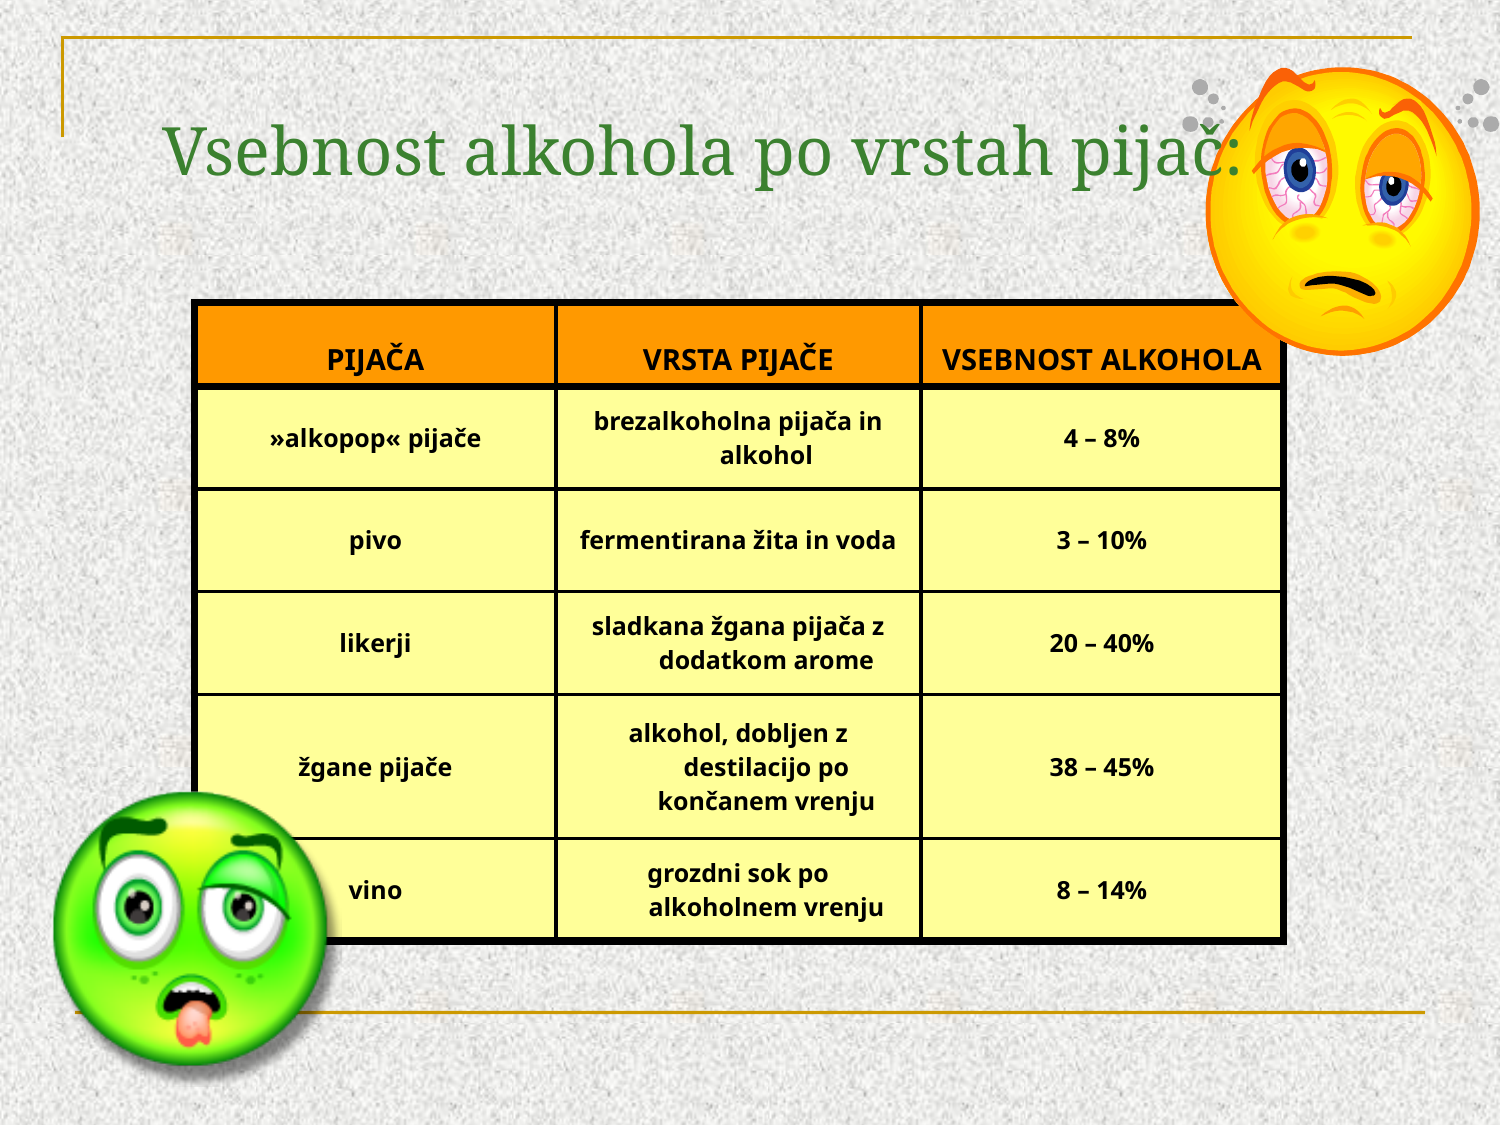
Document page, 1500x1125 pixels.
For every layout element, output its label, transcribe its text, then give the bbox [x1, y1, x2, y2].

table_header VRSTA PIJAČE [558, 306, 919, 383]
table_cell 38 – 45% [923, 696, 1280, 837]
table_cell 4 – 8% [923, 390, 1280, 487]
picture [0, 0, 1500, 1125]
table_header PIJAČA [198, 306, 554, 383]
table_cell žgane pijače [198, 696, 554, 837]
table_cell 8 – 14% [923, 840, 1280, 937]
table_cell alkohol, dobljen z destilacijo po končanem vrenju [558, 696, 919, 837]
table_cell grozdni sok po alkoholnem vrenju [558, 840, 919, 937]
table_cell fermentirana žita in voda [558, 491, 919, 590]
table_cell 3 – 10% [923, 491, 1280, 590]
table_cell sladkana žgana pijača z dodatkom arome [558, 593, 919, 693]
table_cell likerji [198, 593, 554, 693]
table_cell brezalkoholna pijača in alkohol [558, 390, 919, 487]
table_cell 20 – 40% [923, 593, 1280, 693]
table_cell pivo [198, 491, 554, 590]
table_cell »alkopop« pijače [198, 390, 554, 487]
text_box Vsebnost alkohola po vrstah pijač: [147, 101, 1306, 197]
table_cell vino [342, 840, 554, 937]
table_header VSEBNOST ALKOHOLA [923, 306, 1280, 383]
